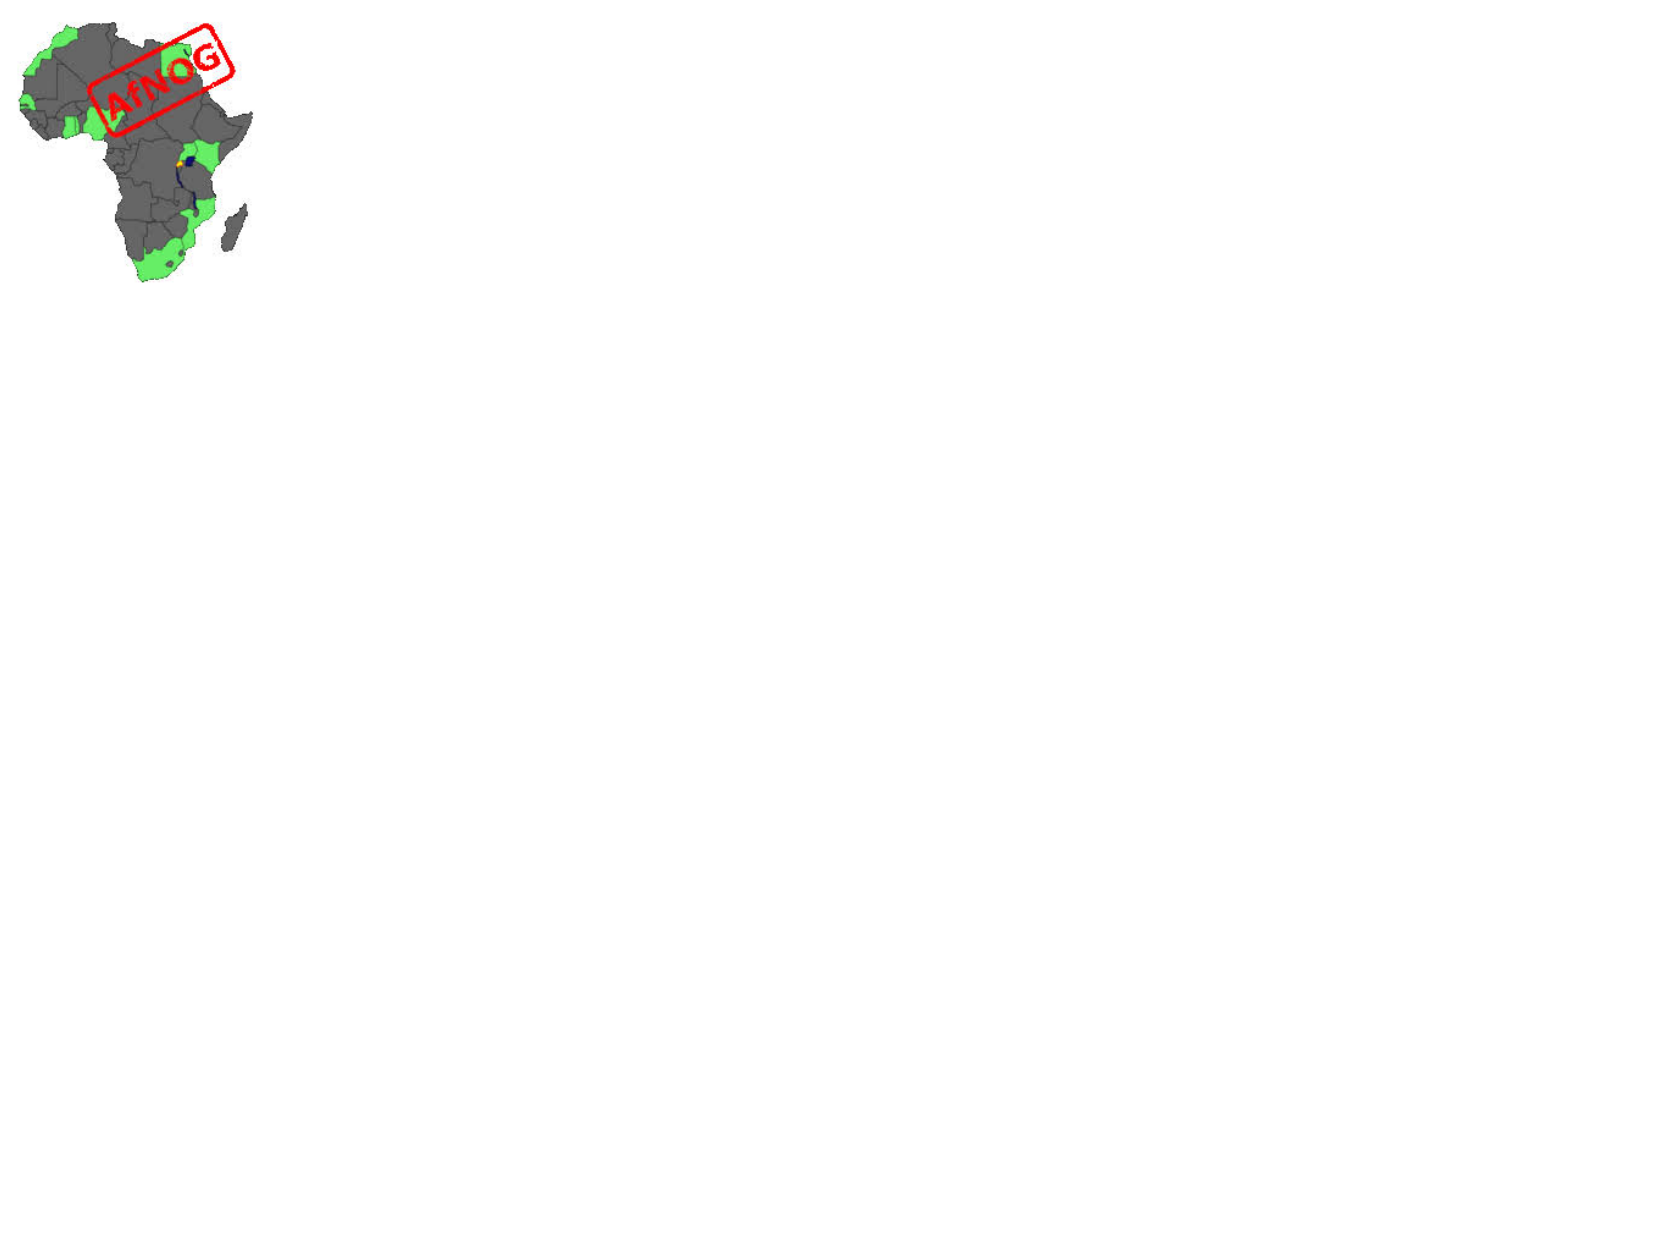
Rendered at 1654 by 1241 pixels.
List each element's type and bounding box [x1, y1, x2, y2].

picture [9, 0, 259, 291]
